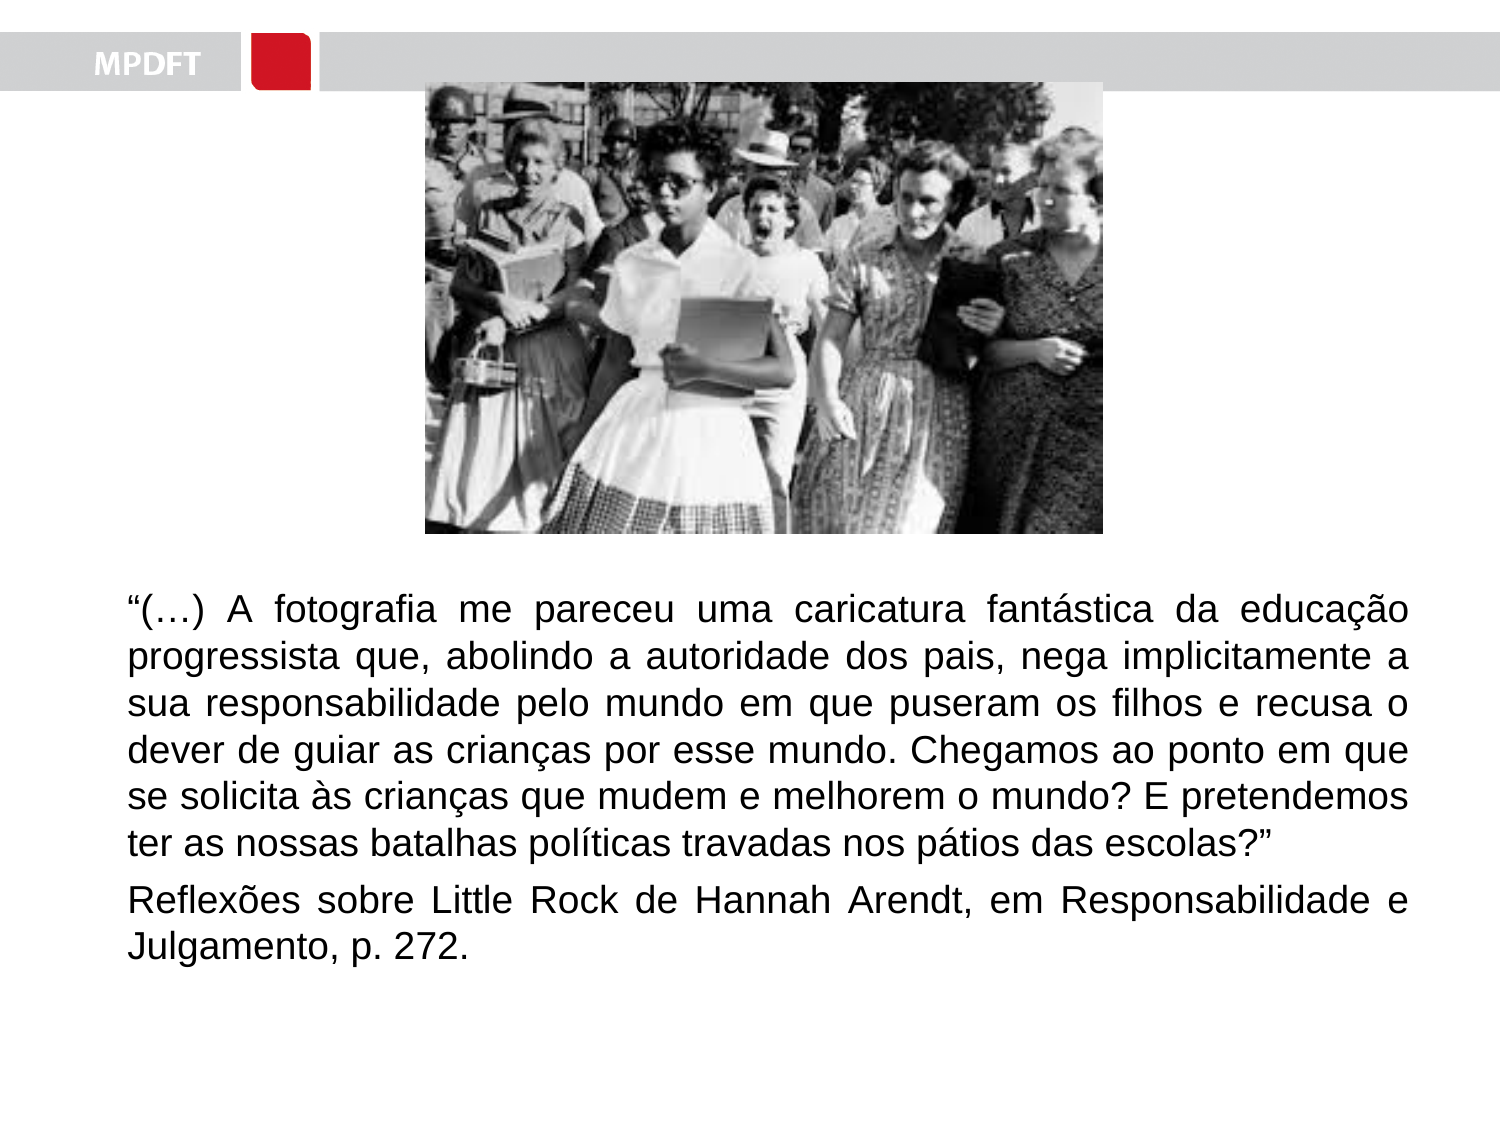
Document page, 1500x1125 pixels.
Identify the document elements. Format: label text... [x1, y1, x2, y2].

text_box “(…) A fotografia me pareceu uma caricatura fantástica da educação progressista que, abolindo a autoridade dos pais, nega implicitamente a sua responsabilidade pelo mundo em que puseram os filhos e recusa o dever de guiar as crianças por esse mundo. Chegamos ao ponto em que se solicita às crianças que mudem e melhorem o mundo? E pretendemos ter as nossas batalhas políticas travadas nos pátios das escolas?” Reflexões sobre Little Rock de Hannah Arendt, em Responsabilidade e Julgamento, p. 272. [75, 519, 1426, 1005]
picture [0, 6, 1500, 1125]
